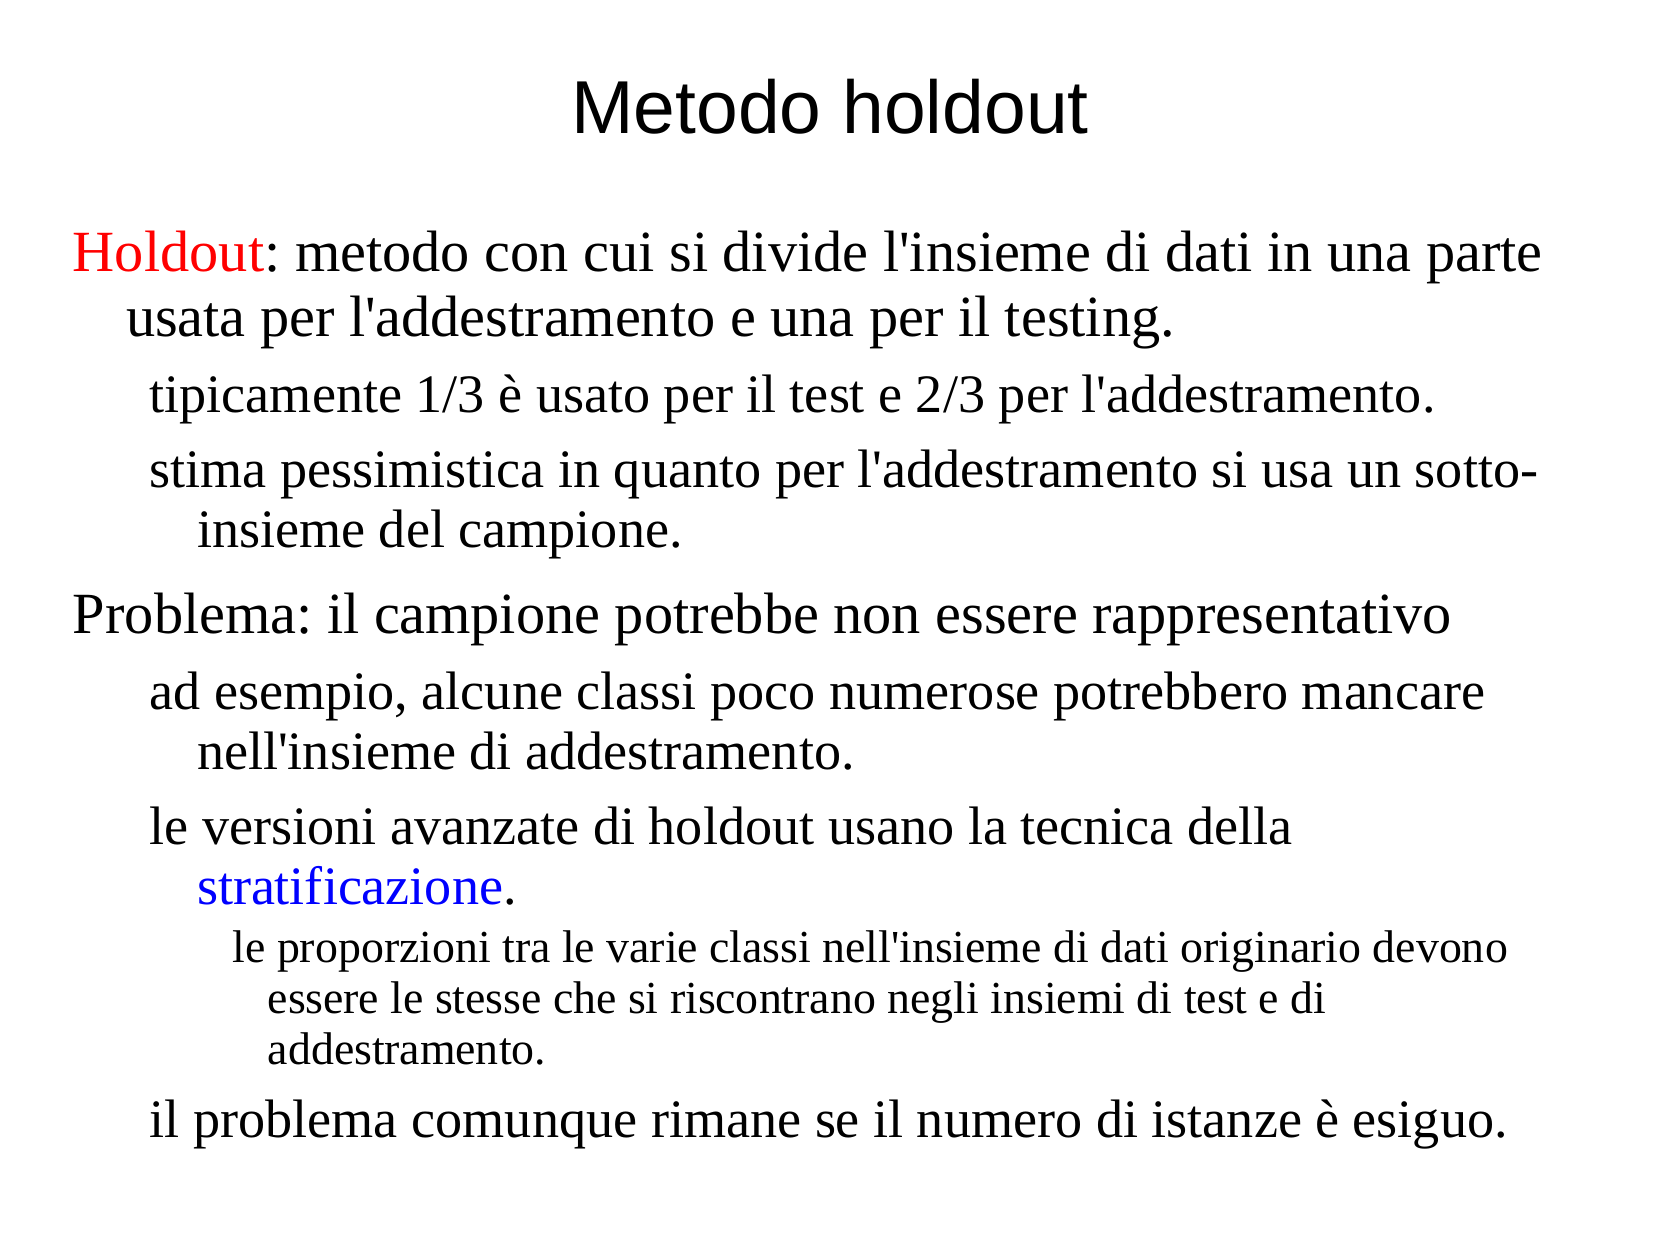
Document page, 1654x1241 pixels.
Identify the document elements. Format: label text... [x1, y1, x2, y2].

list Holdout: metodo con cui si divide l'insieme di dati in una parte usata per l'addestramento e una per il testing. tipicamente 1/3 è usato per il test e 2/3 per l'addestramento. stima pessimistica in quanto per l'addestramento si usa un sotto-insieme del campione. Problema: il campione potrebbe non essere rappresentativo ad esempio, alcune classi poco numerose potrebbero mancare nell'insieme di addestramento. le versioni avanzate di holdout usano la tecnica della stratificazione. le proporzioni tra le varie classi nell'insieme di dati originario devono essere le stesse che si riscontrano negli insiemi di test e di addestramento. il problema comunque rimane se il numero di istanze è esiguo. [55, 219, 1605, 1179]
title Metodo holdout [52, 42, 1608, 173]
